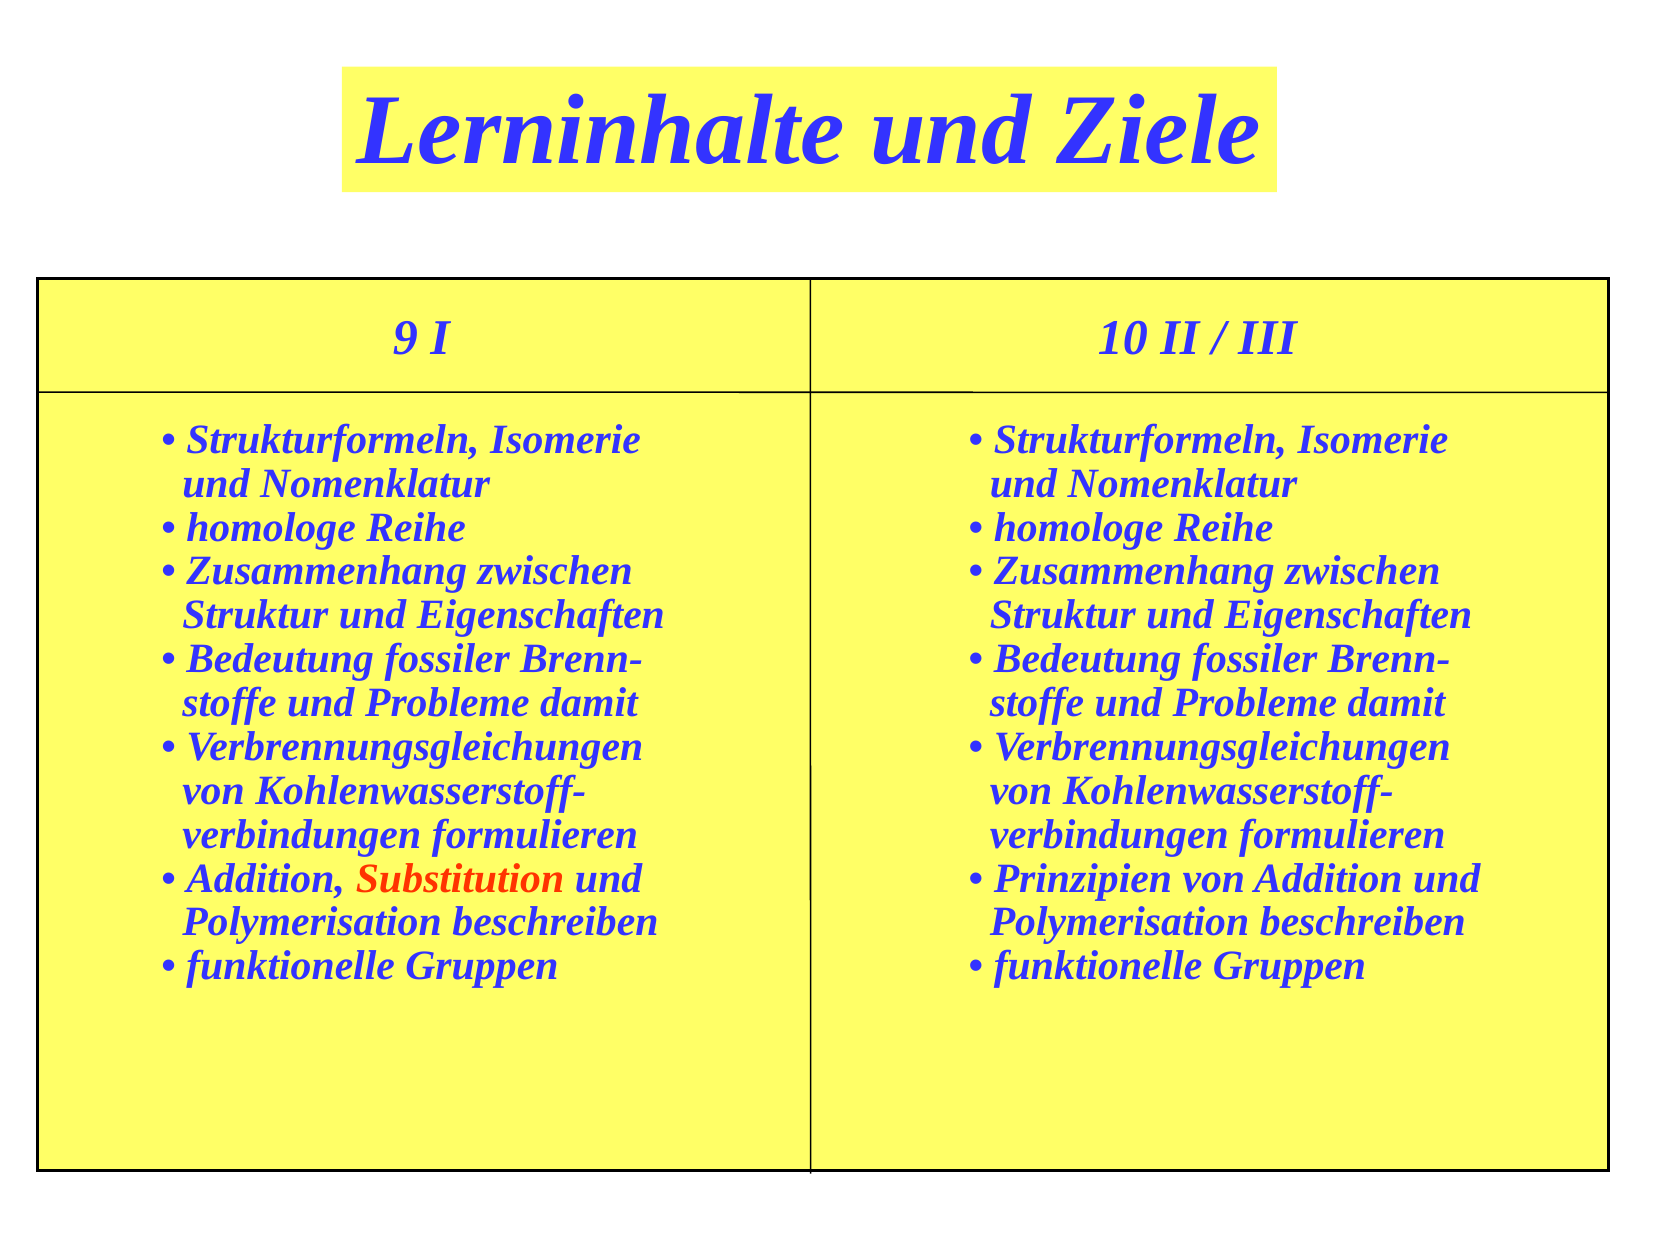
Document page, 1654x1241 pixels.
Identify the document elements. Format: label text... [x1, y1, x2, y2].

text_box [37, 278, 809, 391]
text_box Strukturformeln, Isomerie und Nomenklatur homologe Reihe Zusammenhang zwischen Struktur und Eigenschaften Bedeutung fossiler Brenn- stoffe und Probleme damit Verbrennungsgleichungen von Kohlenwasserstoff- verbindungen formulieren Prinzipien von Addition und Polymerisation beschreiben funktionelle Gruppen [953, 408, 1507, 997]
text_box Lerninhalte und Ziele [341, 66, 1277, 193]
text_box [37, 393, 809, 1171]
text_box 10 II / III [1083, 302, 1325, 373]
text_box [812, 394, 1609, 1171]
text_box 9 I [378, 302, 465, 373]
text_box [812, 278, 1609, 391]
text_box Strukturformeln, Isomerie und Nomenklatur homologe Reihe Zusammenhang zwischen Struktur und Eigenschaften Bedeutung fossiler Brenn- stoffe und Probleme damit Verbrennungsgleichungen von Kohlenwasserstoff- verbindungen formulieren Addition, Substitution und Polymerisation beschreiben funktionelle Gruppen [146, 408, 681, 997]
